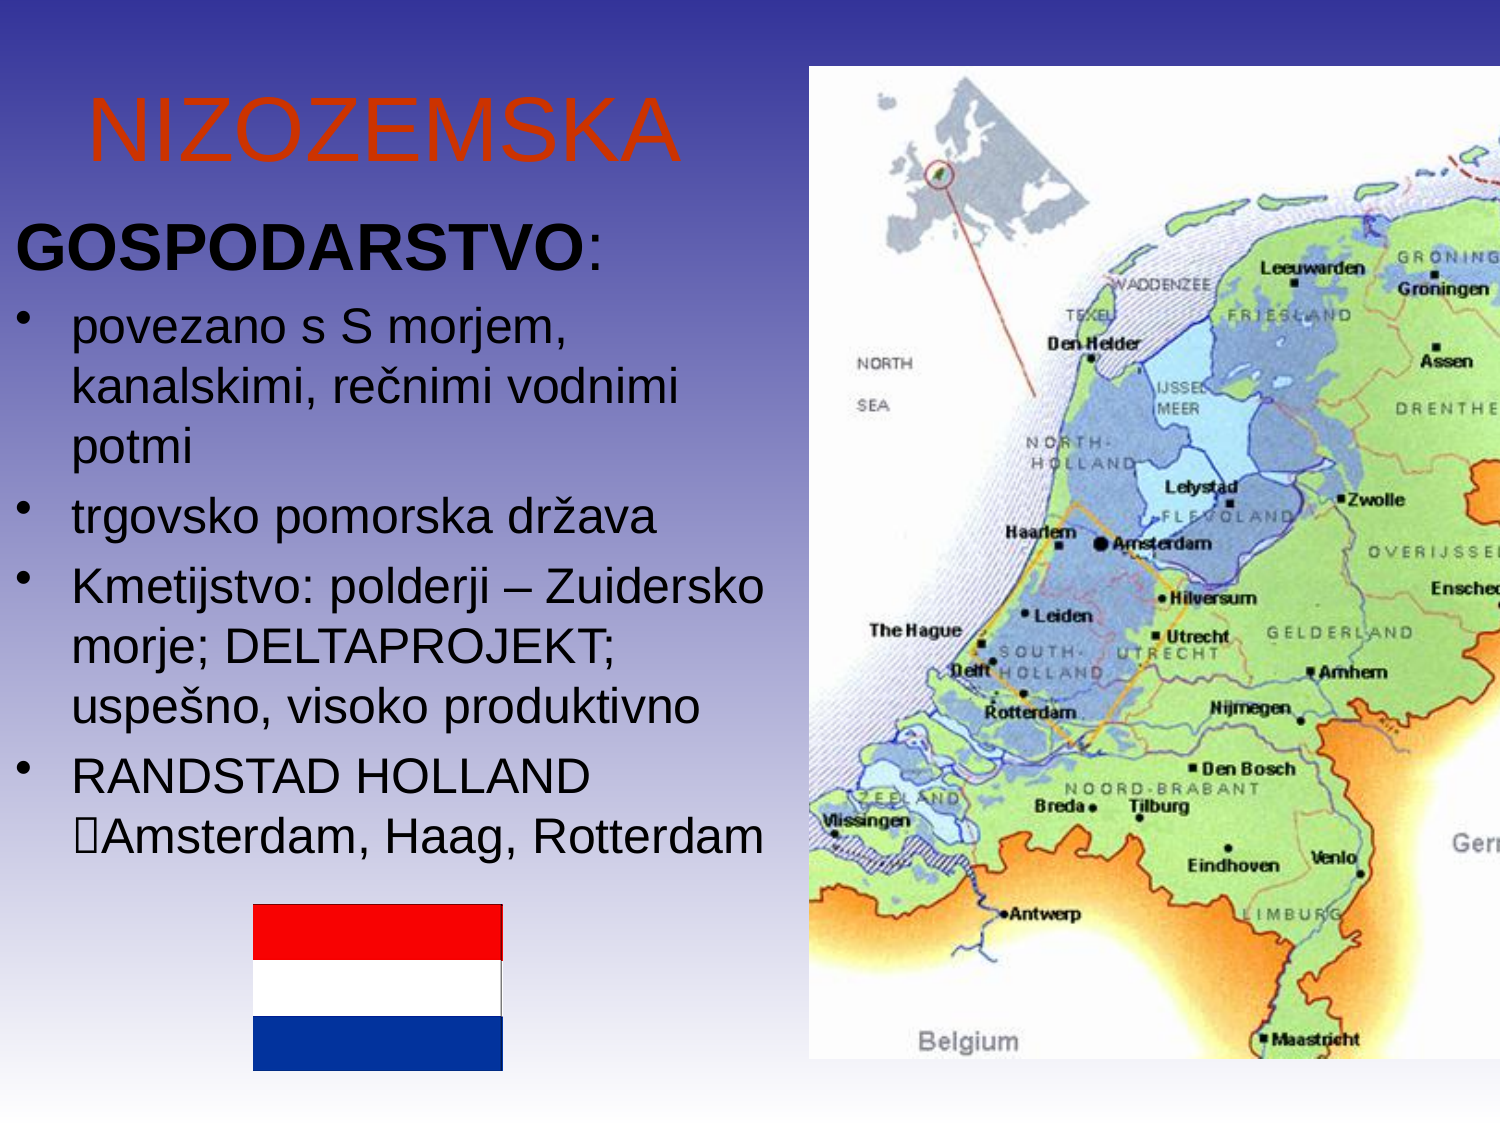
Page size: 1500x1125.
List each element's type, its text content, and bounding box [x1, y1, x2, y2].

title NIZOZEMSKA [0, 31, 870, 196]
picture [253, 904, 503, 1071]
list GOSPODARSTVO: povezano s S morjem, kanalskimi, rečnimi vodnimi potmi trgovsko pomorska država Kmetijstvo: polderji – Zuidersko morje; DELTAPROJEKT; uspešno, visoko produktivno RANDSTAD HOLLAND Amsterdam, Haag, Rotterdam [0, 196, 809, 1045]
picture [809, 66, 1500, 1059]
